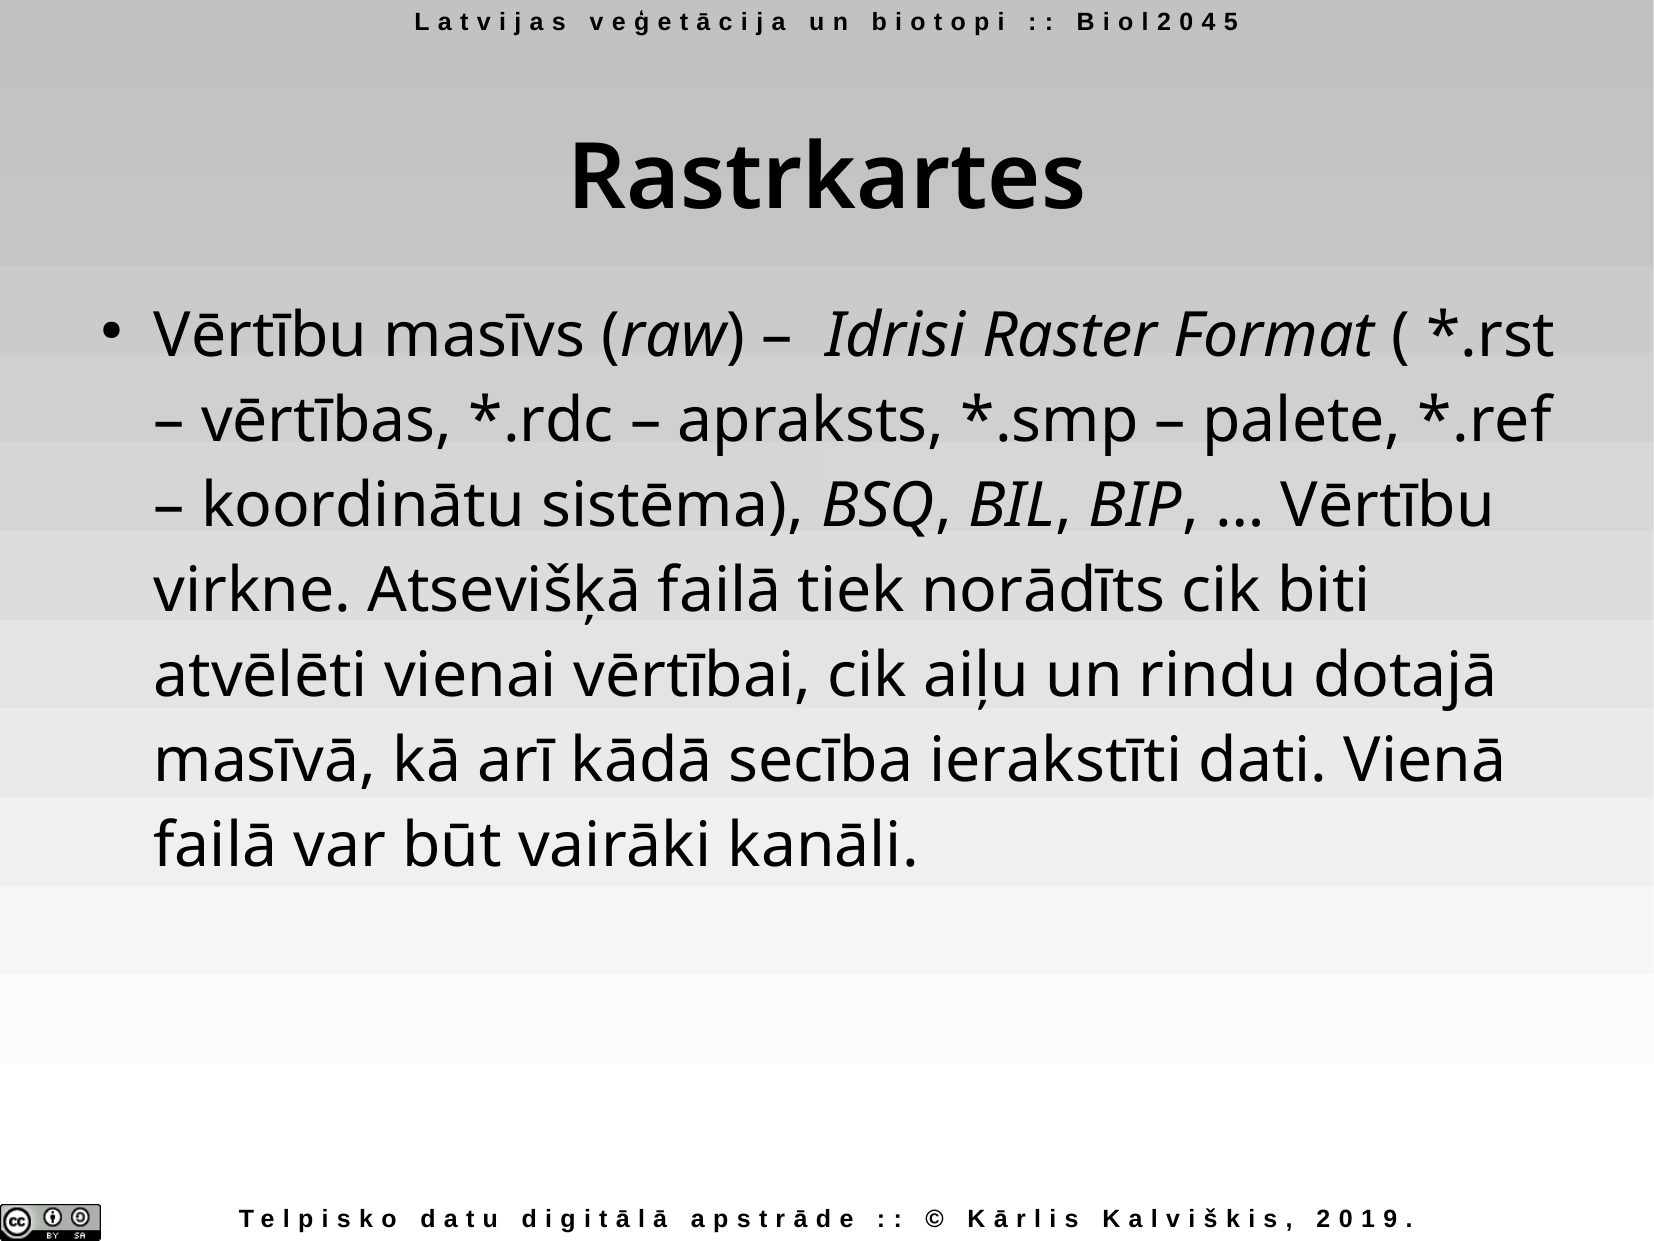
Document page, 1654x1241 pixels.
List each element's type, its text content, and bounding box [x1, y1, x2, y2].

picture [0, 0, 1654, 1241]
title Rastrkartes [29, 49, 1625, 296]
list Vērtību masīvs (raw) – Idrisi Raster Format ( *.rst – vērtības, *.rdc – apraksts, *.smp – palete, *.ref – koordinātu sistēma), BSQ, BIL, BIP, … Vērtību virkne. Atsevišķā failā tiek norādīts cik biti atvēlēti vienai vērtībai, cik aiļu un rindu dotajā masīvā, kā arī kādā secība ierakstīti dati. Vienā failā var būt vairāki kanāli. [82, 289, 1571, 1176]
